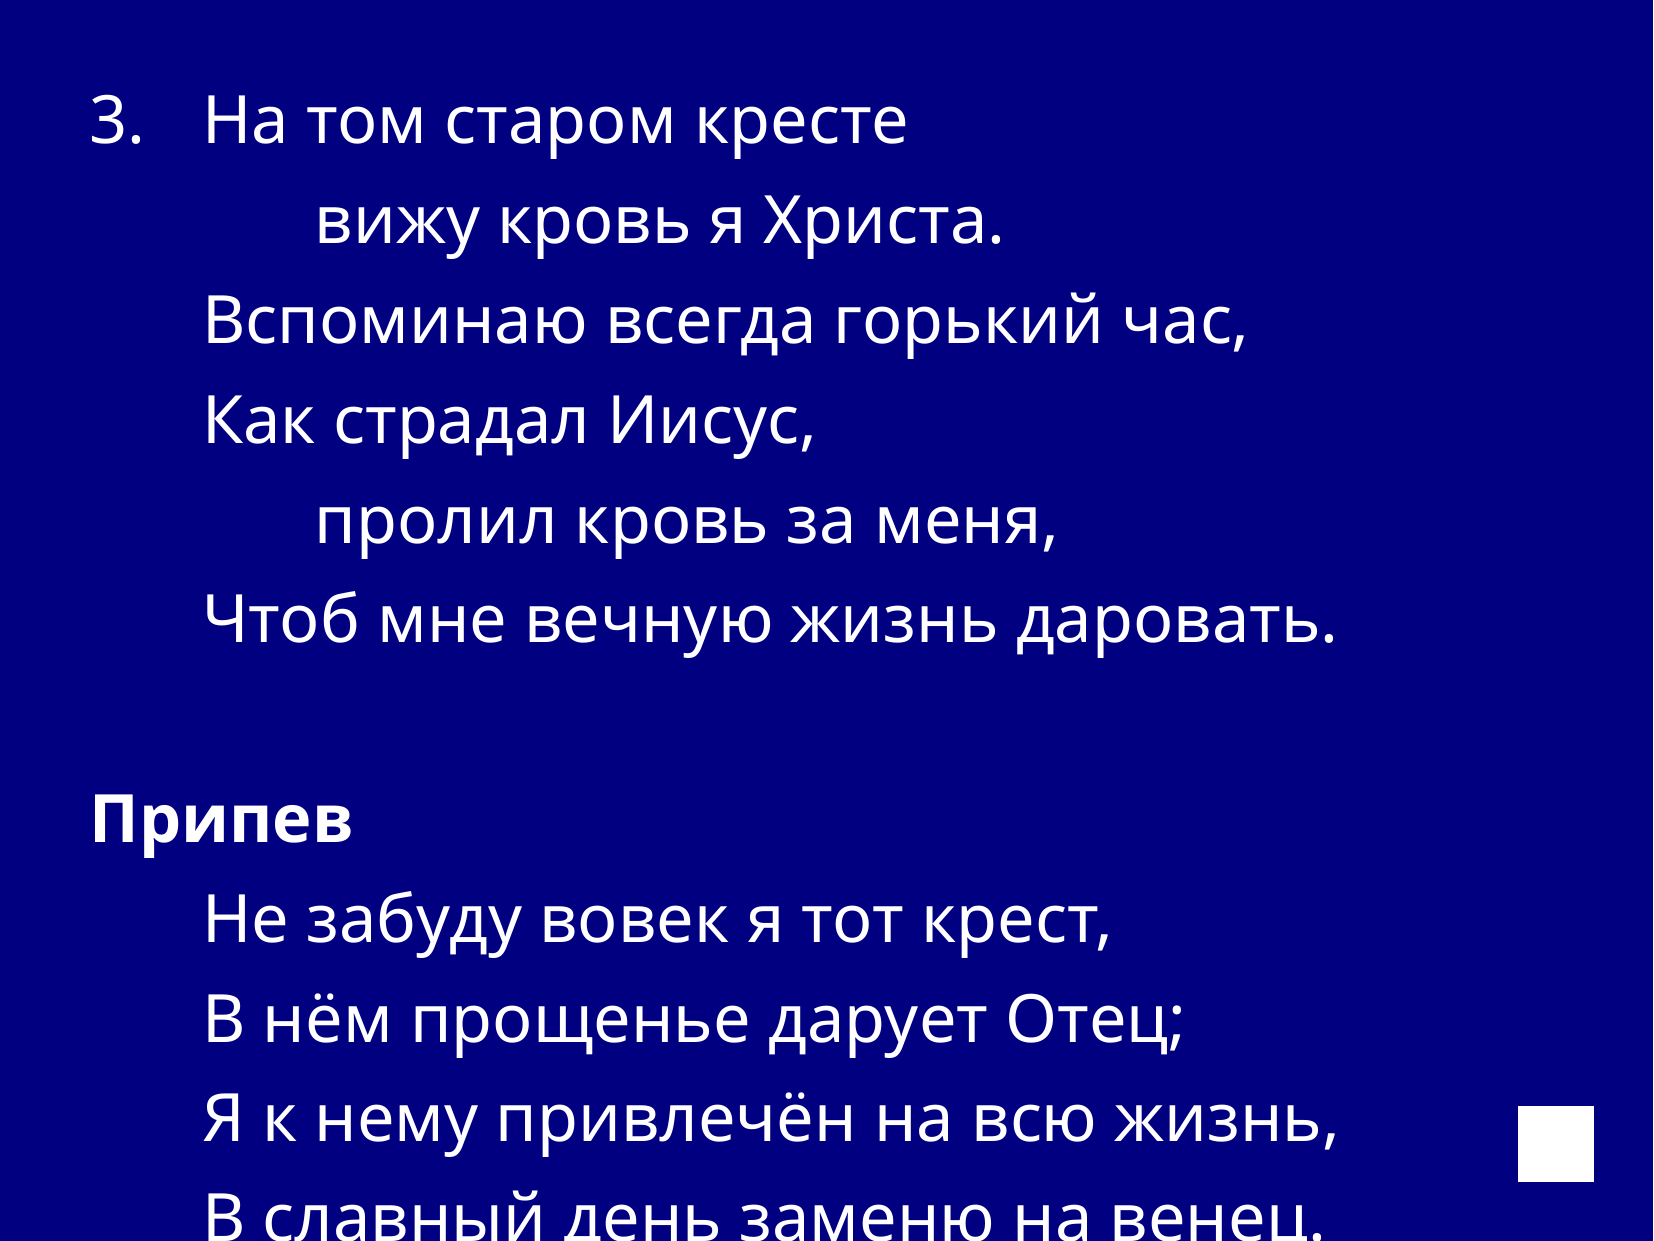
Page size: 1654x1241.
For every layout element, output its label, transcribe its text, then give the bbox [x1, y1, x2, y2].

text_box 3. На том старом кресте вижу кровь я Христа. Вспоминаю всегда горький час, Как страдал Иисус, пролил кровь за меня, Чтоб мне вечную жизнь даровать. Припев Не забуду вовек я тот крест, В нём прощенье дарует Отец; Я к нему привлечён на всю жизнь, В славный день заменю на венец. [75, 56, 1576, 1163]
text_box [1518, 1106, 1594, 1182]
